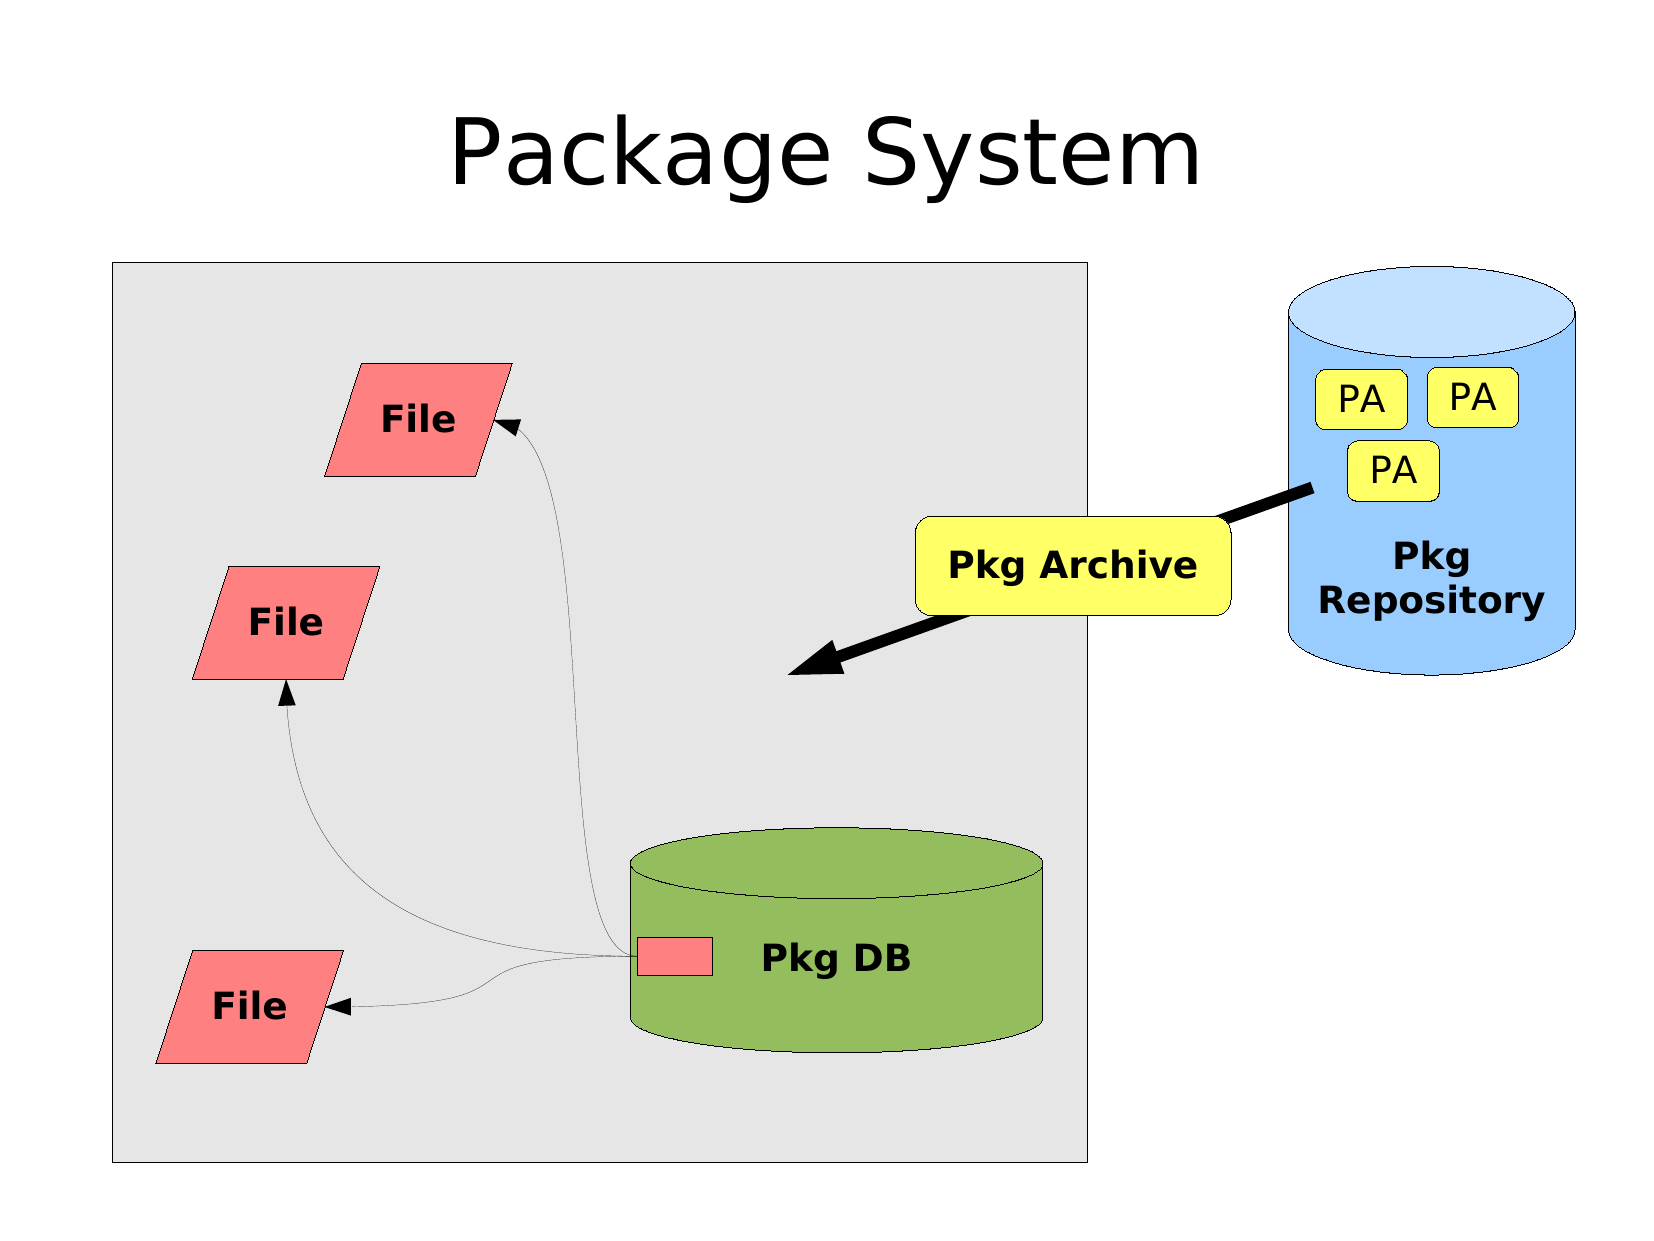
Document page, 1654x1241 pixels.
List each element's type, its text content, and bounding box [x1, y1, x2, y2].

text_box Pkg Repository [1288, 312, 1576, 676]
text_box PA [1427, 367, 1519, 428]
text_box PA [1315, 369, 1408, 430]
text_box Pkg DB [630, 827, 1043, 1053]
text_box File [192, 566, 380, 680]
text_box [112, 262, 1088, 1163]
text_box Pkg Archive [915, 516, 1232, 616]
text_box File [155, 950, 344, 1064]
text_box PA [1347, 440, 1440, 502]
text_box File [324, 363, 513, 477]
title Package System [82, 49, 1571, 257]
